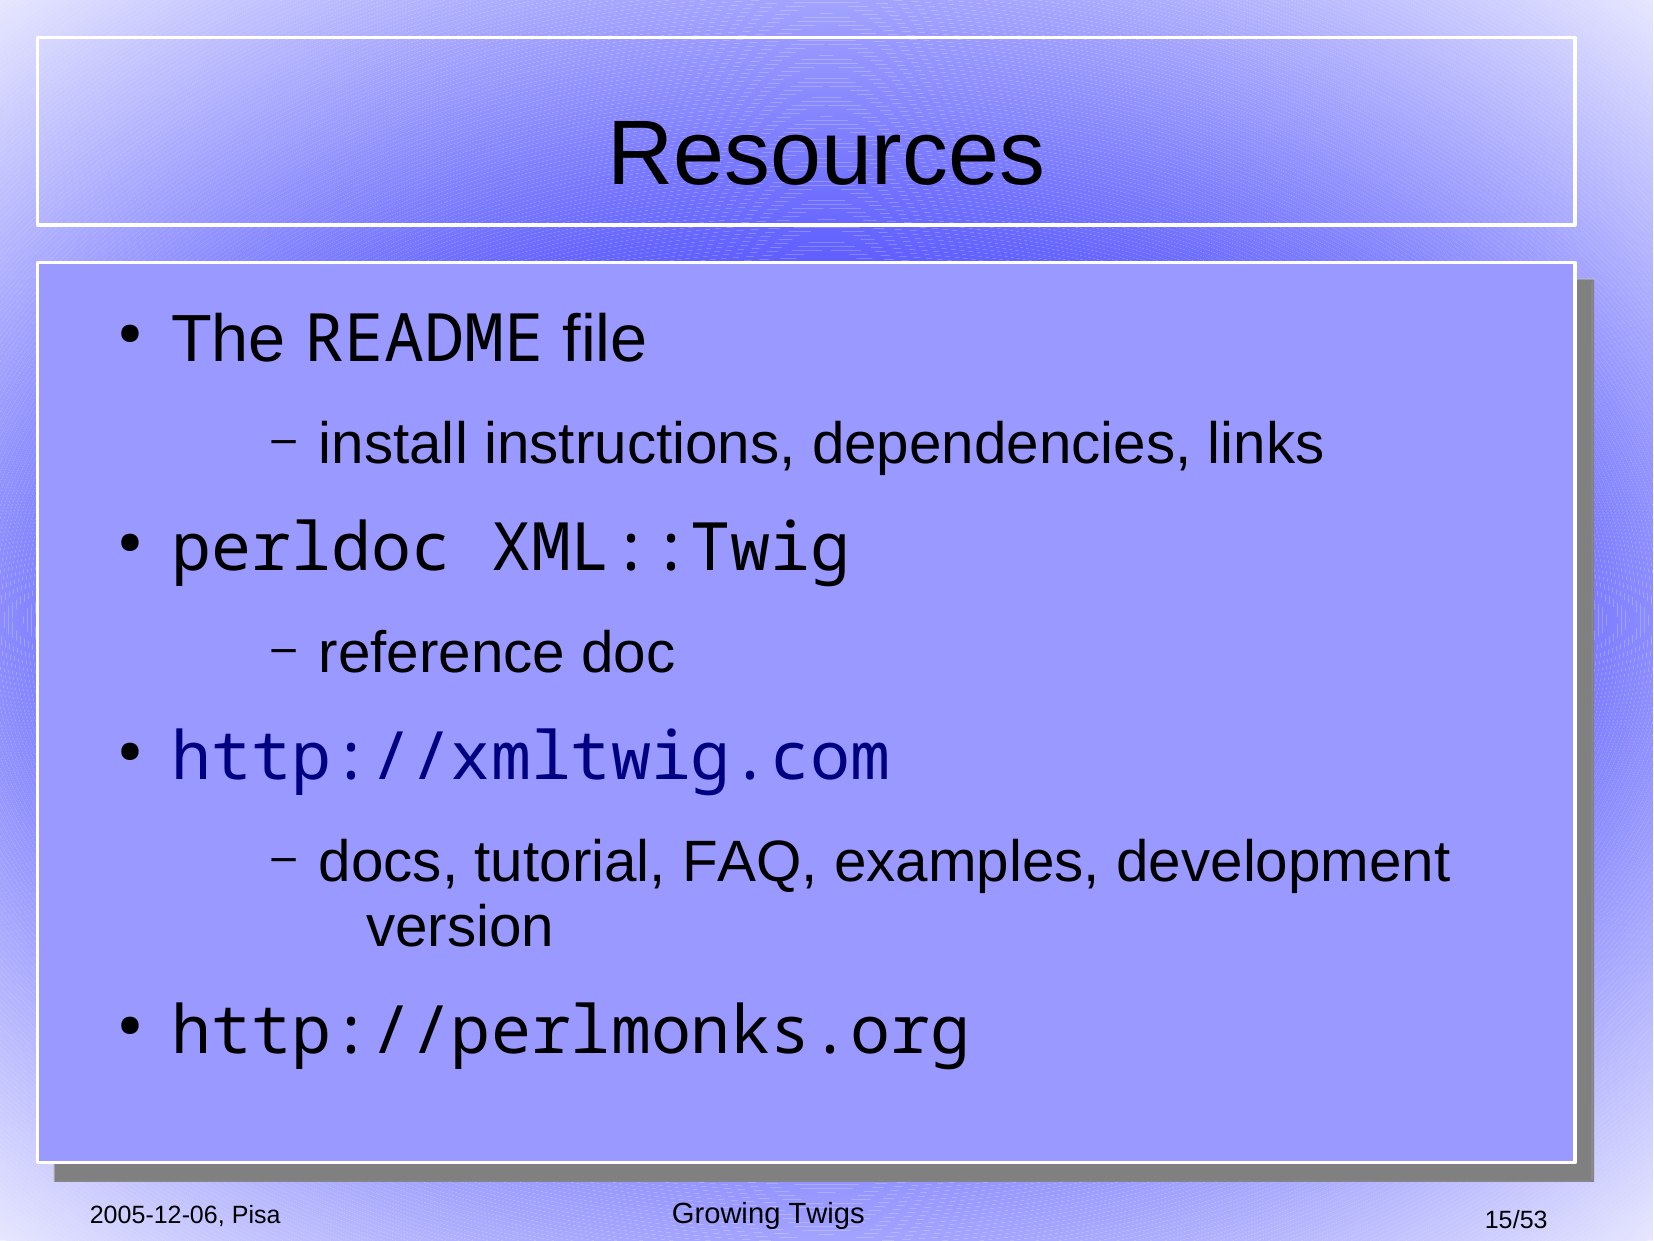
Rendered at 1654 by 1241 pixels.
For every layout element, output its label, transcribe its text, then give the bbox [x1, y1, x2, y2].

title Resources [82, 49, 1571, 257]
list The README file install instructions, dependencies, links perldoc XML::Twig reference doc http://xmltwig.com docs, tutorial, FAQ, examples, development version http://perlmonks.org [82, 290, 1571, 1126]
